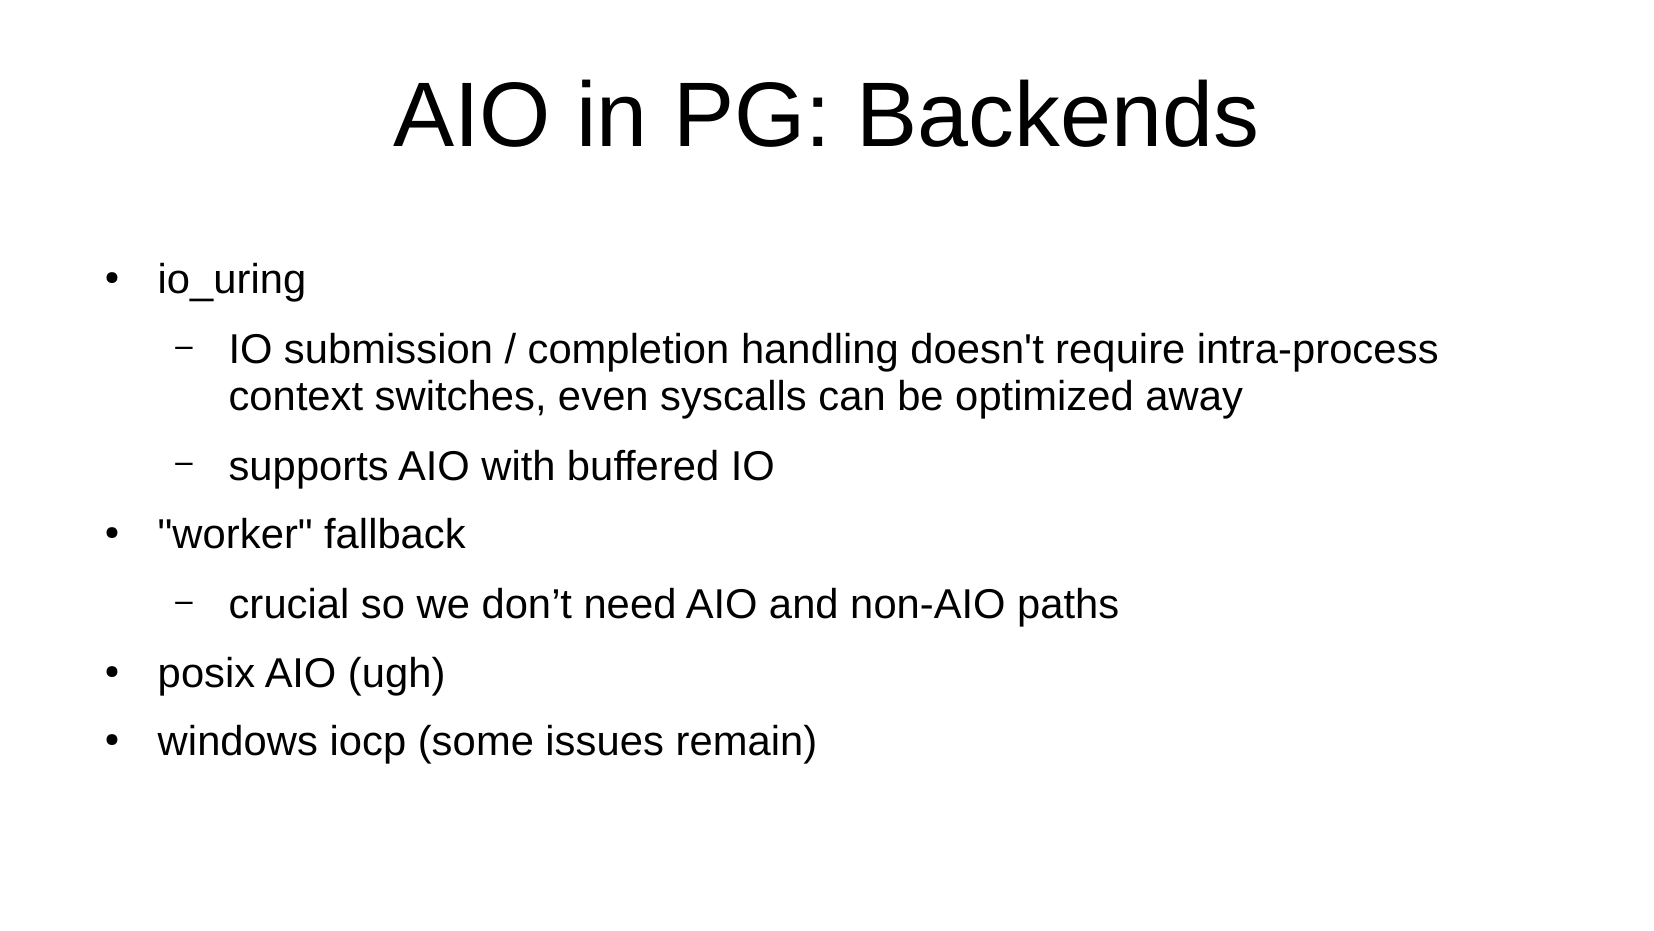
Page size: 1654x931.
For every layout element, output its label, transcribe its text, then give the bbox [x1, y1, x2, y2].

list io_uring IO submission / completion handling doesn't require intra-process context switches, even syscalls can be optimized away supports AIO with buffered IO "worker" fallback crucial so we don’t need AIO and non-AIO paths posix AIO (ugh) windows iocp (some issues remain) [86, 255, 1576, 901]
title AIO in PG: Backends [82, 37, 1571, 193]
